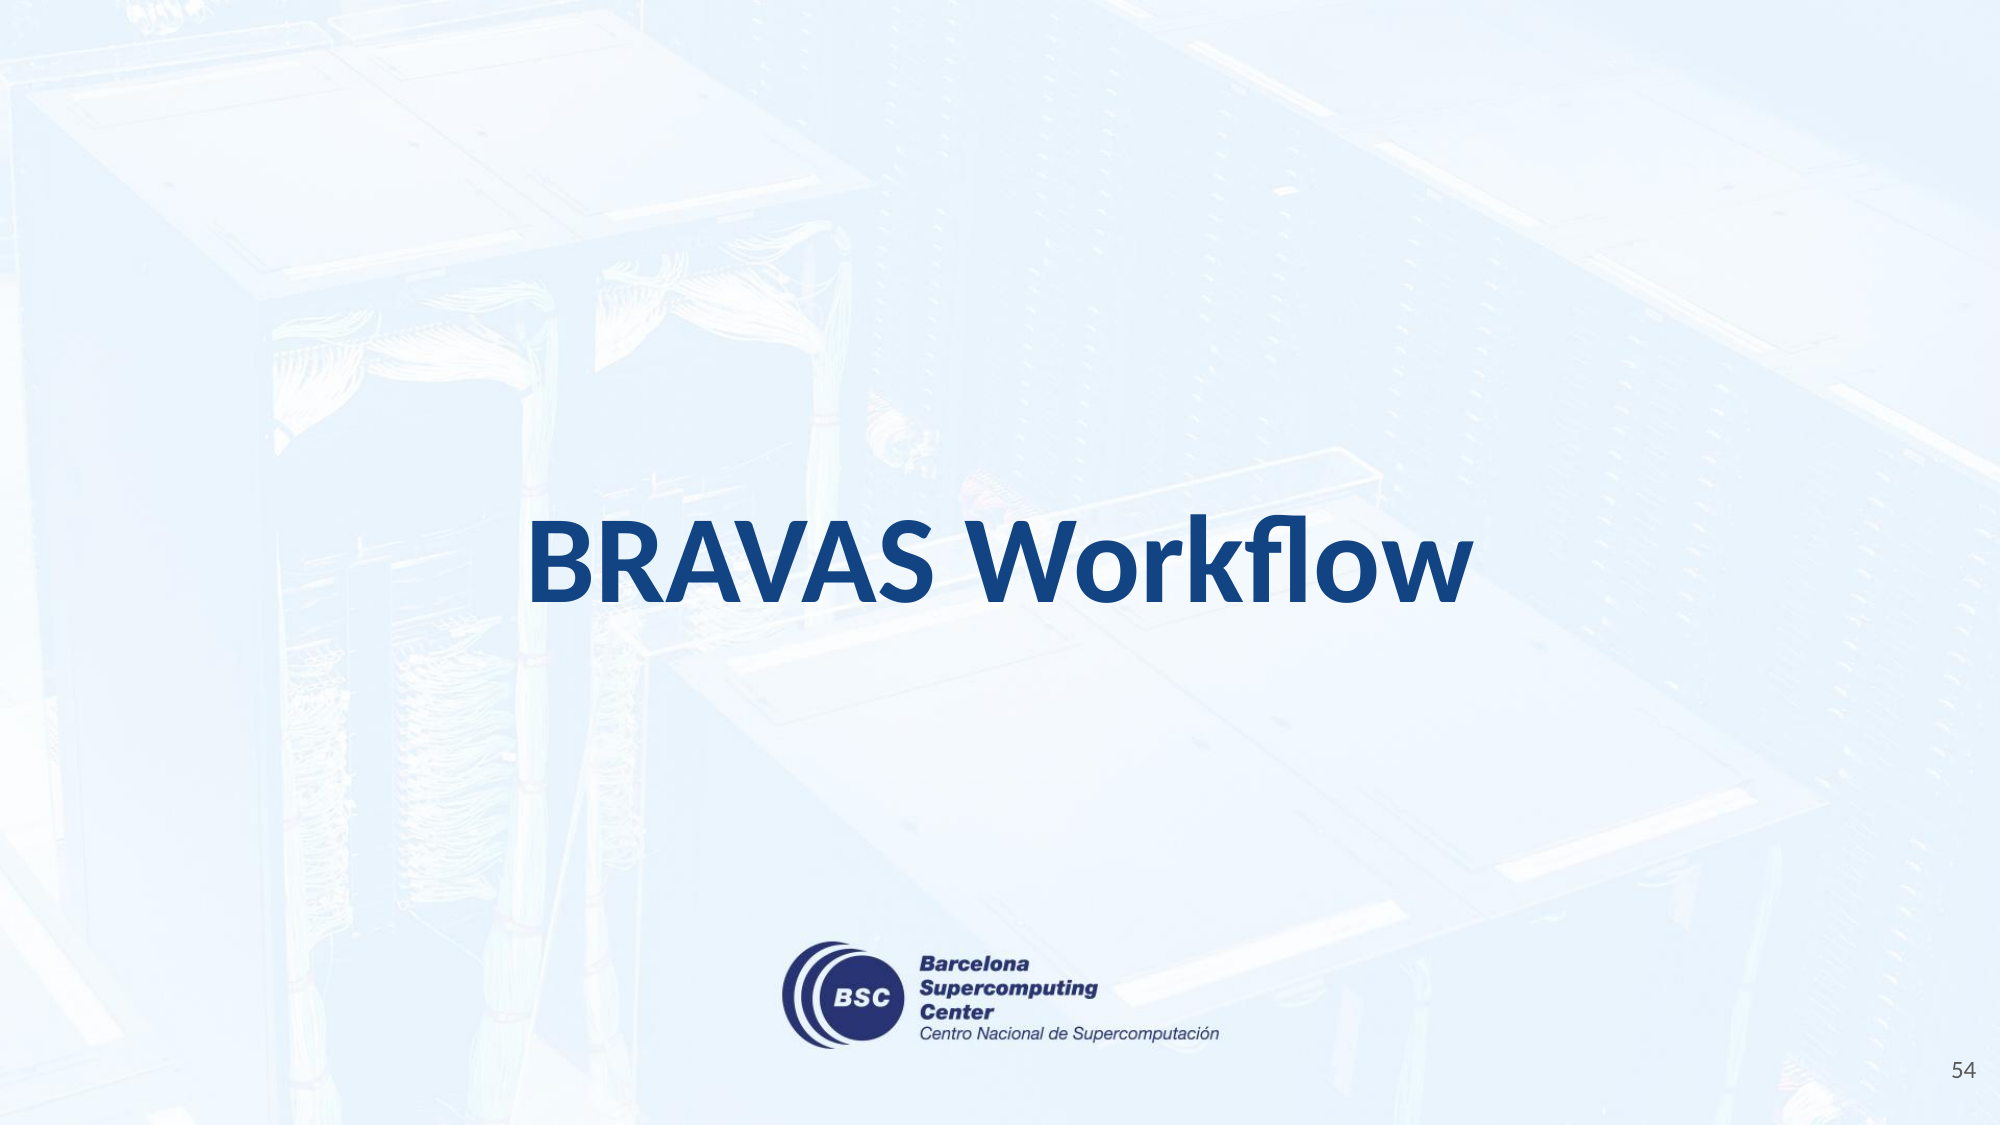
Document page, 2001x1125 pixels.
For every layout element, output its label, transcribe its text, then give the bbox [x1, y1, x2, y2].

picture [0, 0, 2001, 1125]
text_box BRAVAS Workflow [324, 493, 1675, 632]
slide_number <number> [1871, 1038, 1992, 1125]
